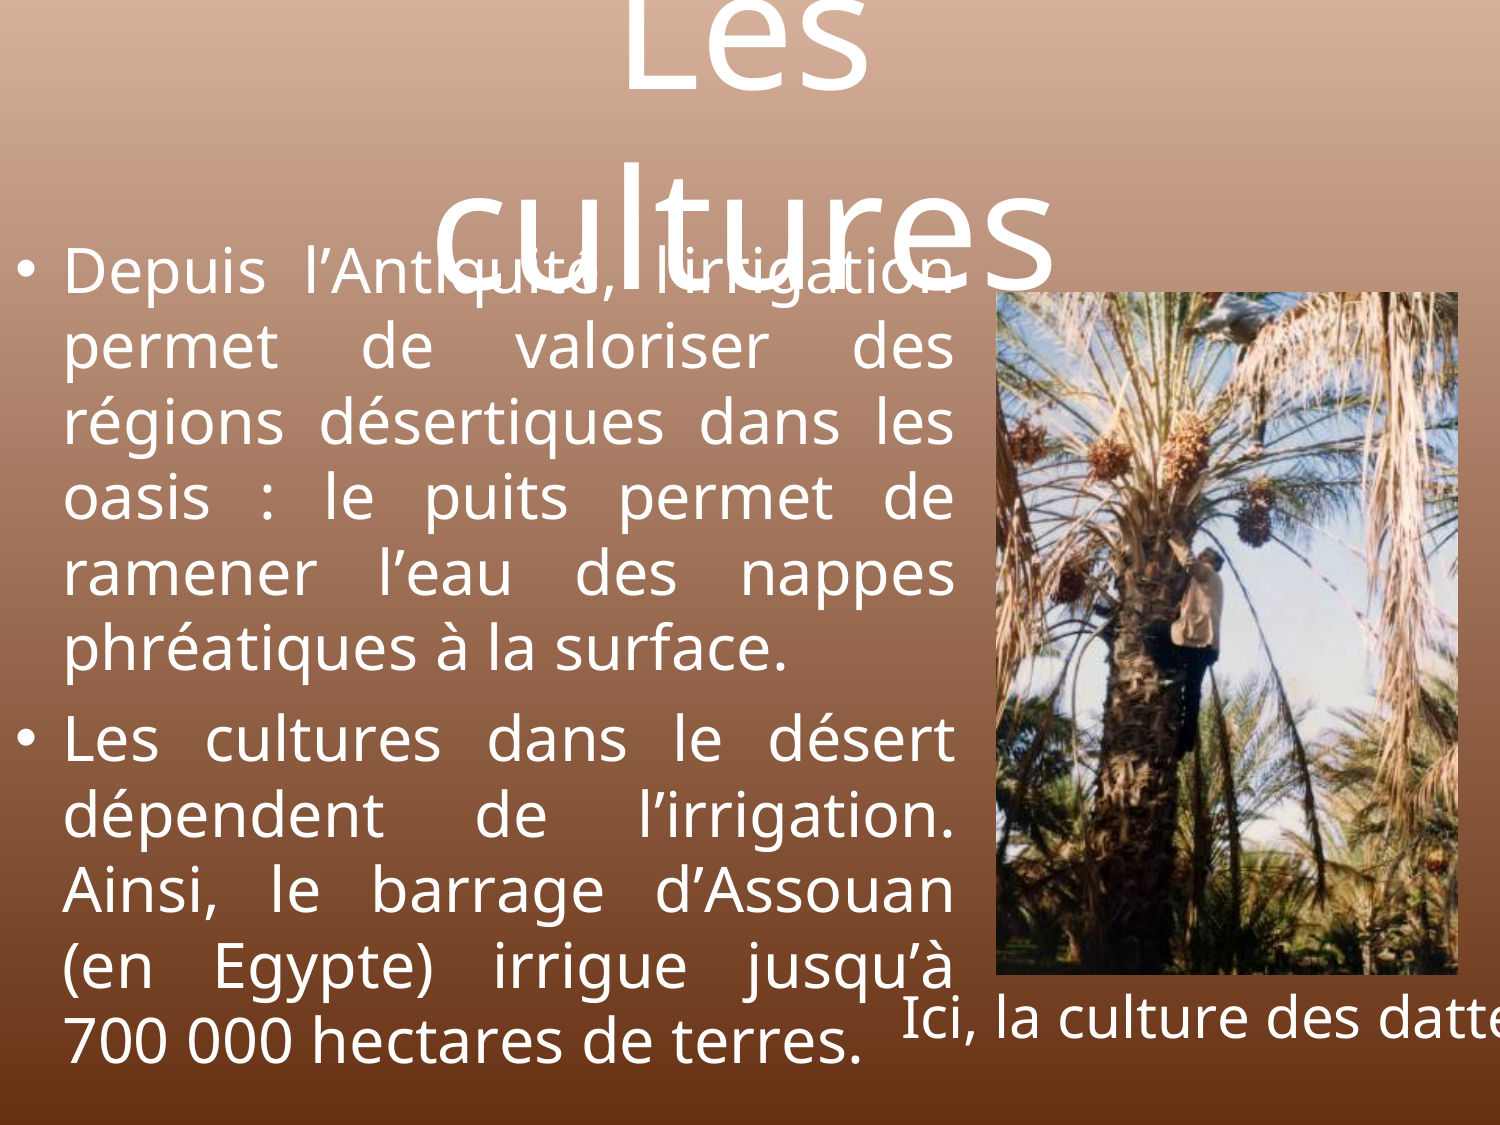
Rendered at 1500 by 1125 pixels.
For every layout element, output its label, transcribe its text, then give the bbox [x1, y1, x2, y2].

text_box Ici, la culture des dattes. [886, 972, 1500, 1059]
title Les cultures [351, 35, 1137, 211]
picture [996, 292, 1458, 972]
list Depuis l’Antiquité, l’irrigation permet de valoriser des régions désertiques dans les oasis : le puits permet de ramener l’eau des nappes phréatiques à la surface. Les cultures dans le désert dépendent de l’irrigation. Ainsi, le barrage d’Assouan (en Egypte) irrigue jusqu’à 700 000 hectares de terres. [0, 222, 973, 1102]
